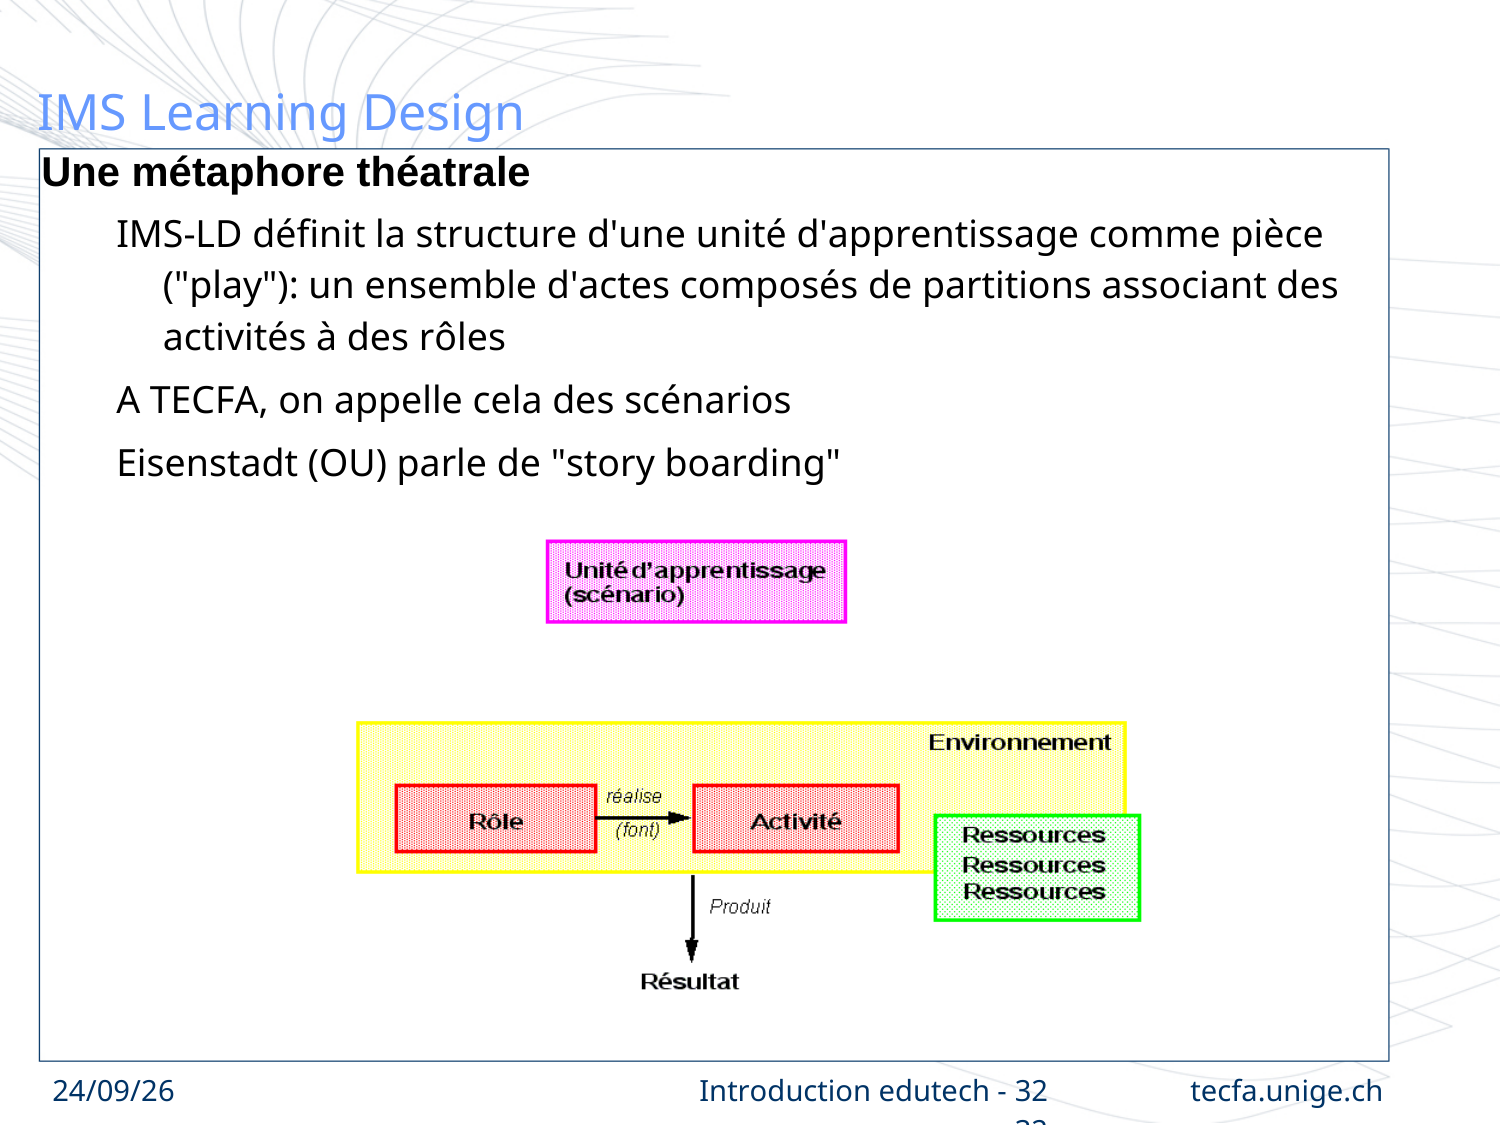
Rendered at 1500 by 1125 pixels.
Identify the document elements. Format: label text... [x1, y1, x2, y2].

picture [0, 0, 1500, 1123]
list Une métaphore théatrale IMS-LD définit la structure d'une unité d'apprentissage comme pièce ("play"): un ensemble d'actes composés de partitions associant des activités à des rôles A TECFA, on appelle cela des scénarios Eisenstadt (OU) parle de "story boarding" [41, 148, 1392, 526]
title IMS Learning Design [37, 60, 1313, 161]
